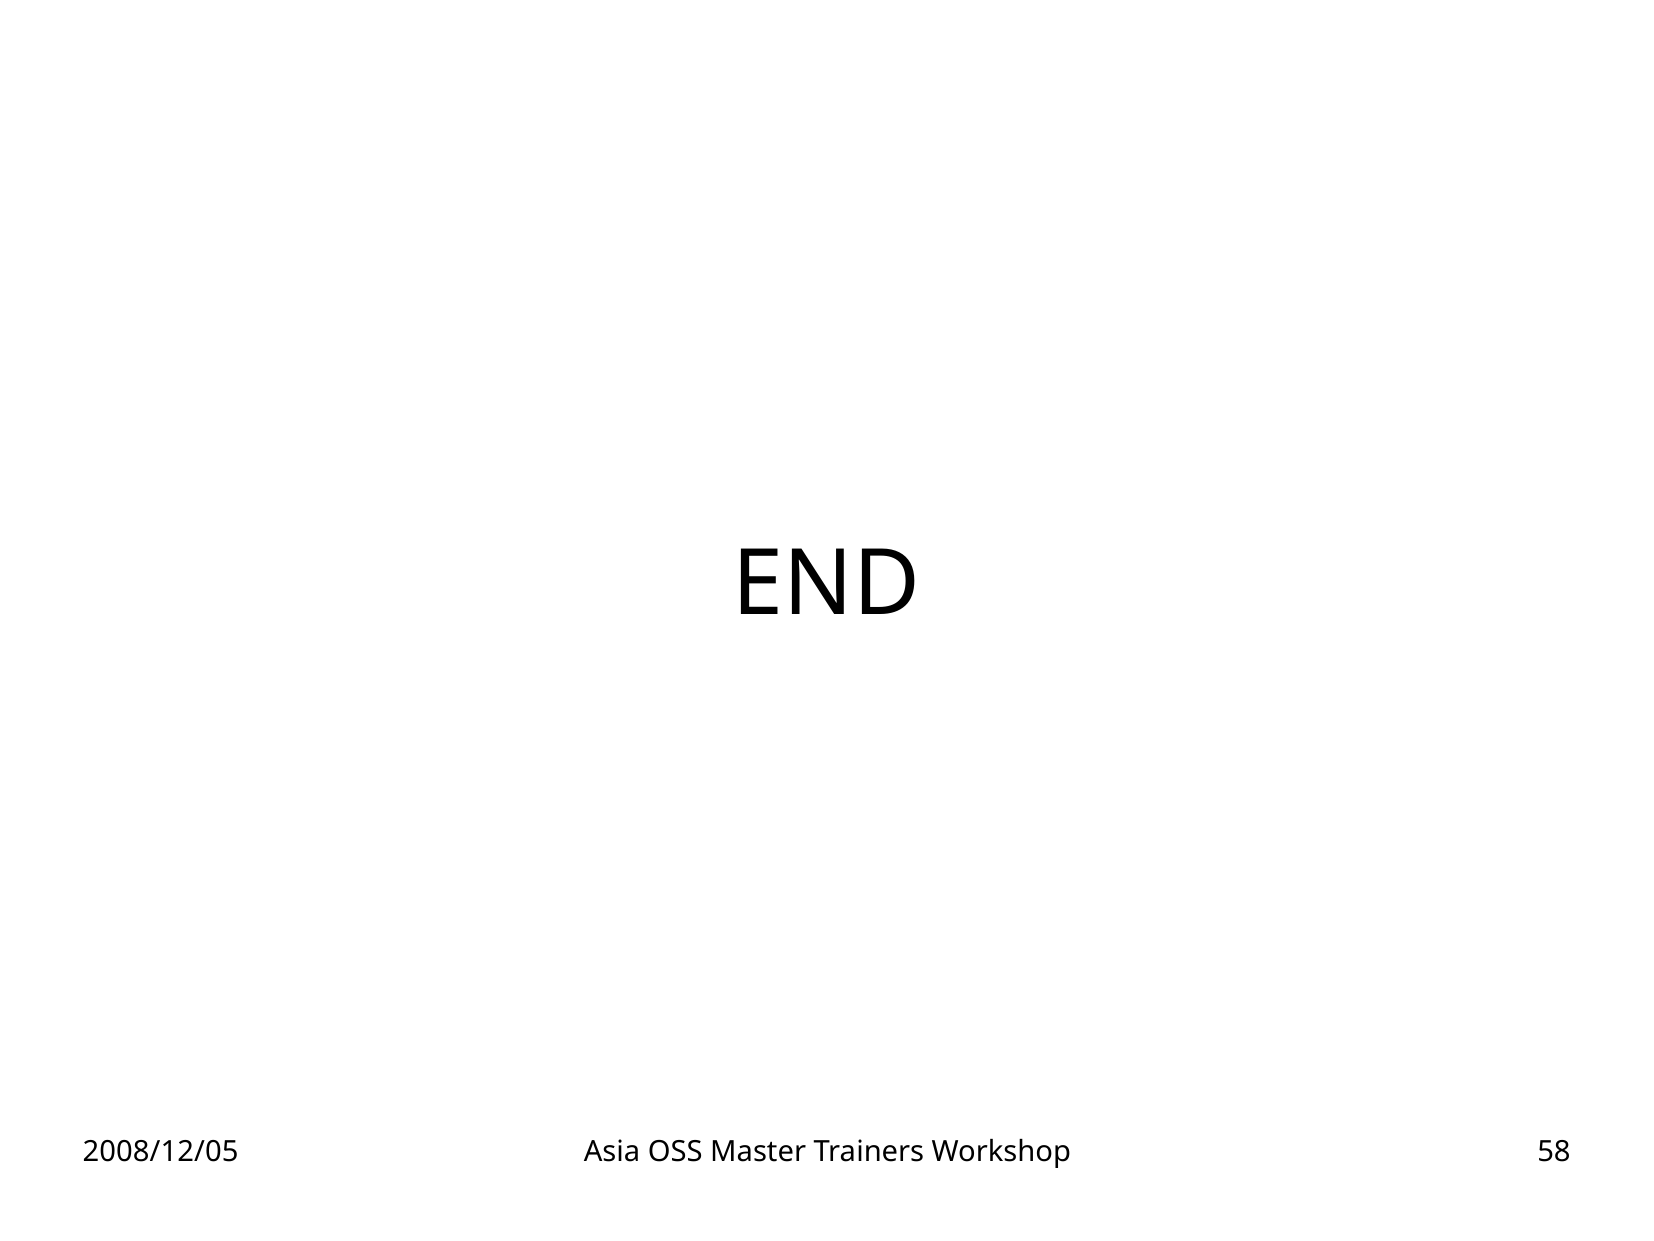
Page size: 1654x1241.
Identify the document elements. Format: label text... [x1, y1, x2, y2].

title END [82, 56, 1571, 1102]
